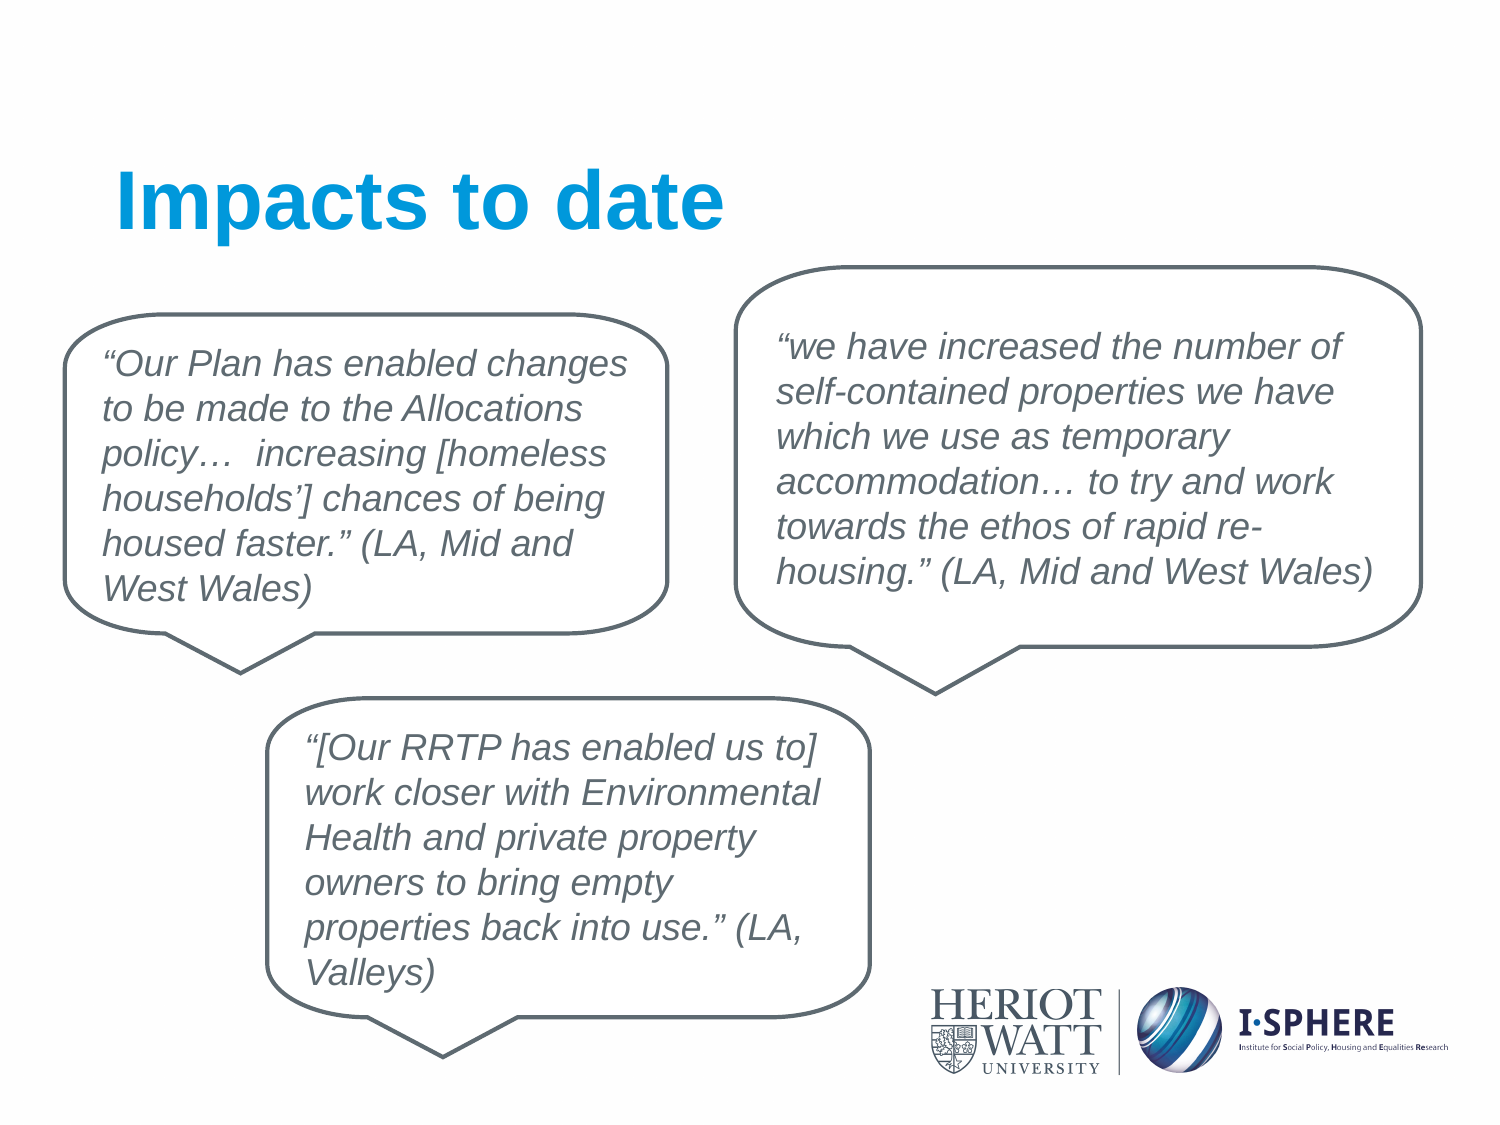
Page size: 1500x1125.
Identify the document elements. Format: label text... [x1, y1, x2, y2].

title Impacts to date [100, 90, 1426, 254]
text_box “[Our RRTP has enabled us to] work closer with Environmental Health and private property owners to bring empty properties back into use.” (LA, Valleys) [267, 698, 870, 1058]
text_box “we have increased the number of self-contained properties we have which we use as temporary accommodation… to try and work towards the ethos of rapid re-housing.” (LA, Mid and West Wales) [735, 267, 1421, 695]
text_box “Our Plan has enabled changes to be made to the Allocations policy… increasing [homeless households’] chances of being housed faster.” (LA, Mid and West Wales) [64, 314, 668, 674]
